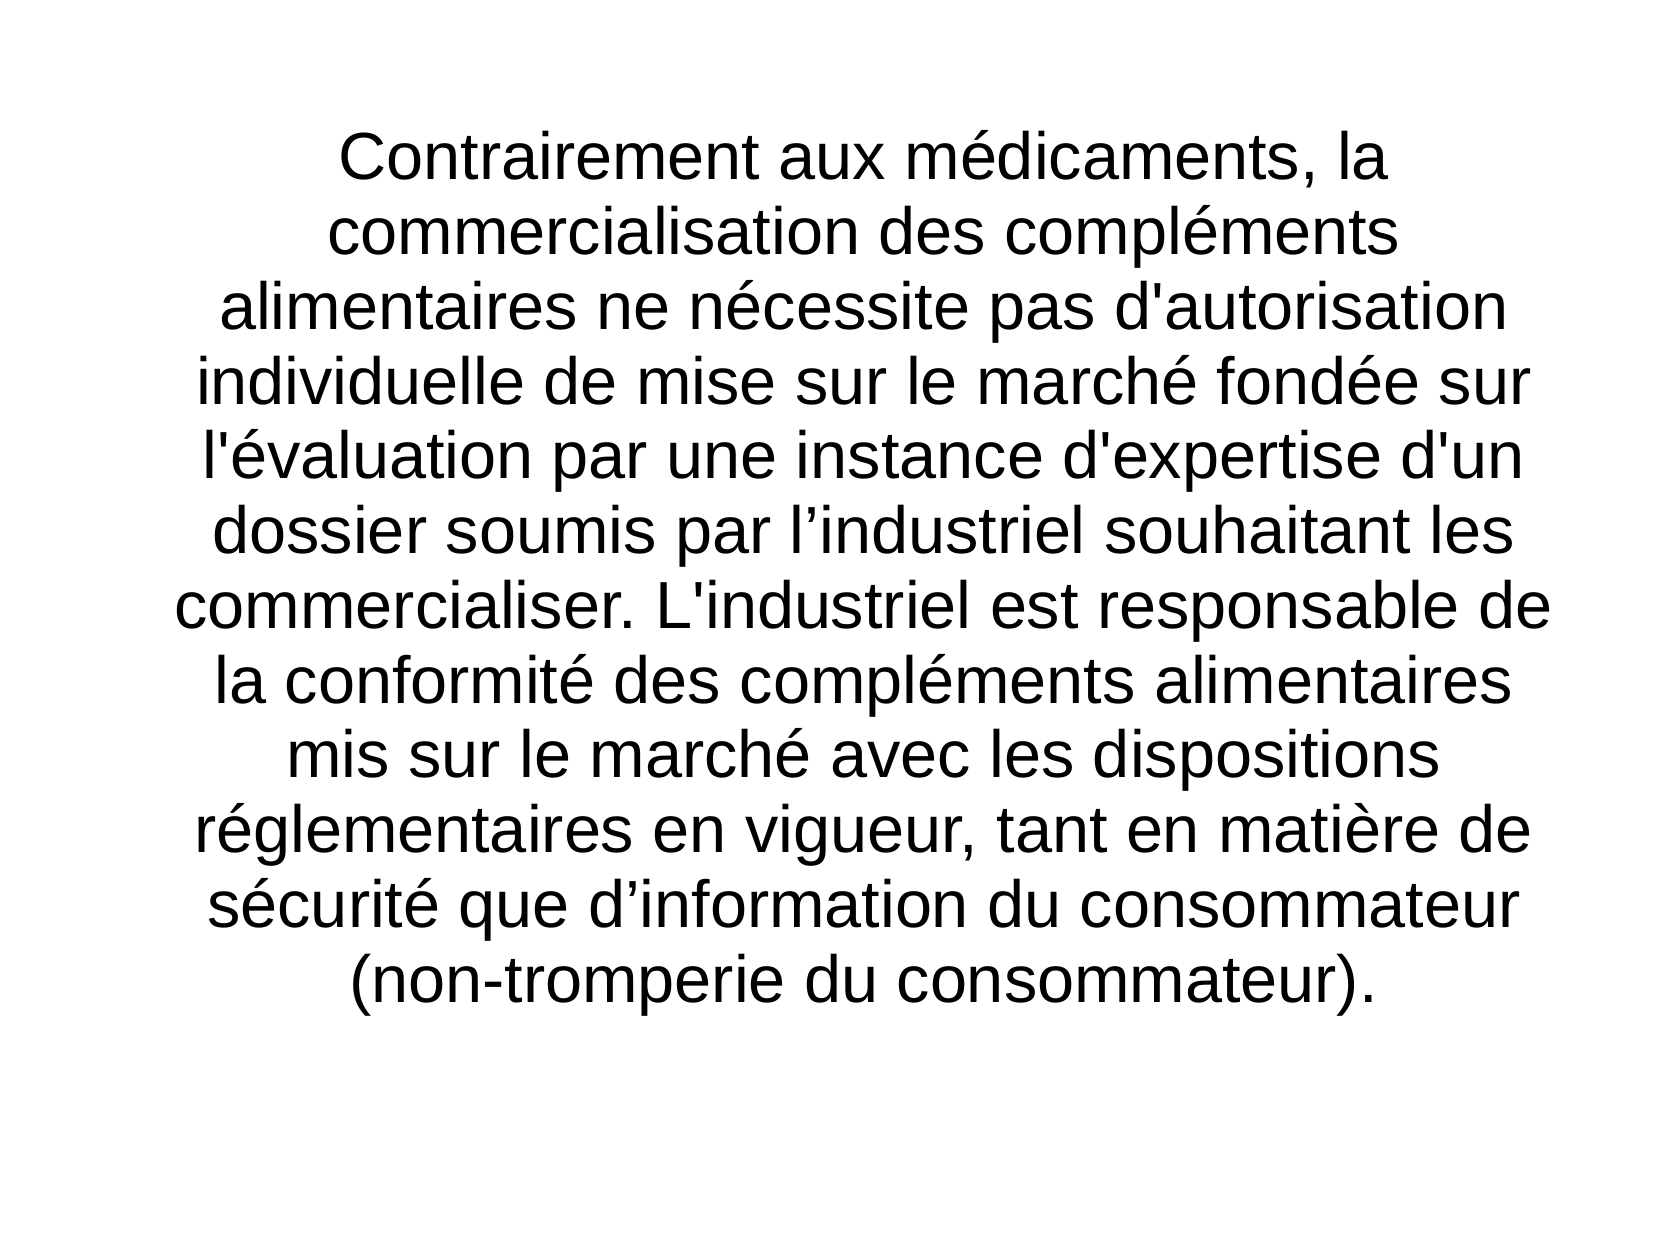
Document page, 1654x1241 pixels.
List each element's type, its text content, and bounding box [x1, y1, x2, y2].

list Contrairement aux médicaments, la commercialisation des compléments alimentaires ne nécessite pas d'autorisation individuelle de mise sur le marché fondée sur l'évaluation par une instance d'expertise d'un dossier soumis par l’industriel souhaitant les commercialiser. L'industriel est responsable de la conformité des compléments alimentaires mis sur le marché avec les dispositions réglementaires en vigueur, tant en matière de sécurité que d’information du consommateur (non-tromperie du consommateur). [82, 119, 1571, 1205]
